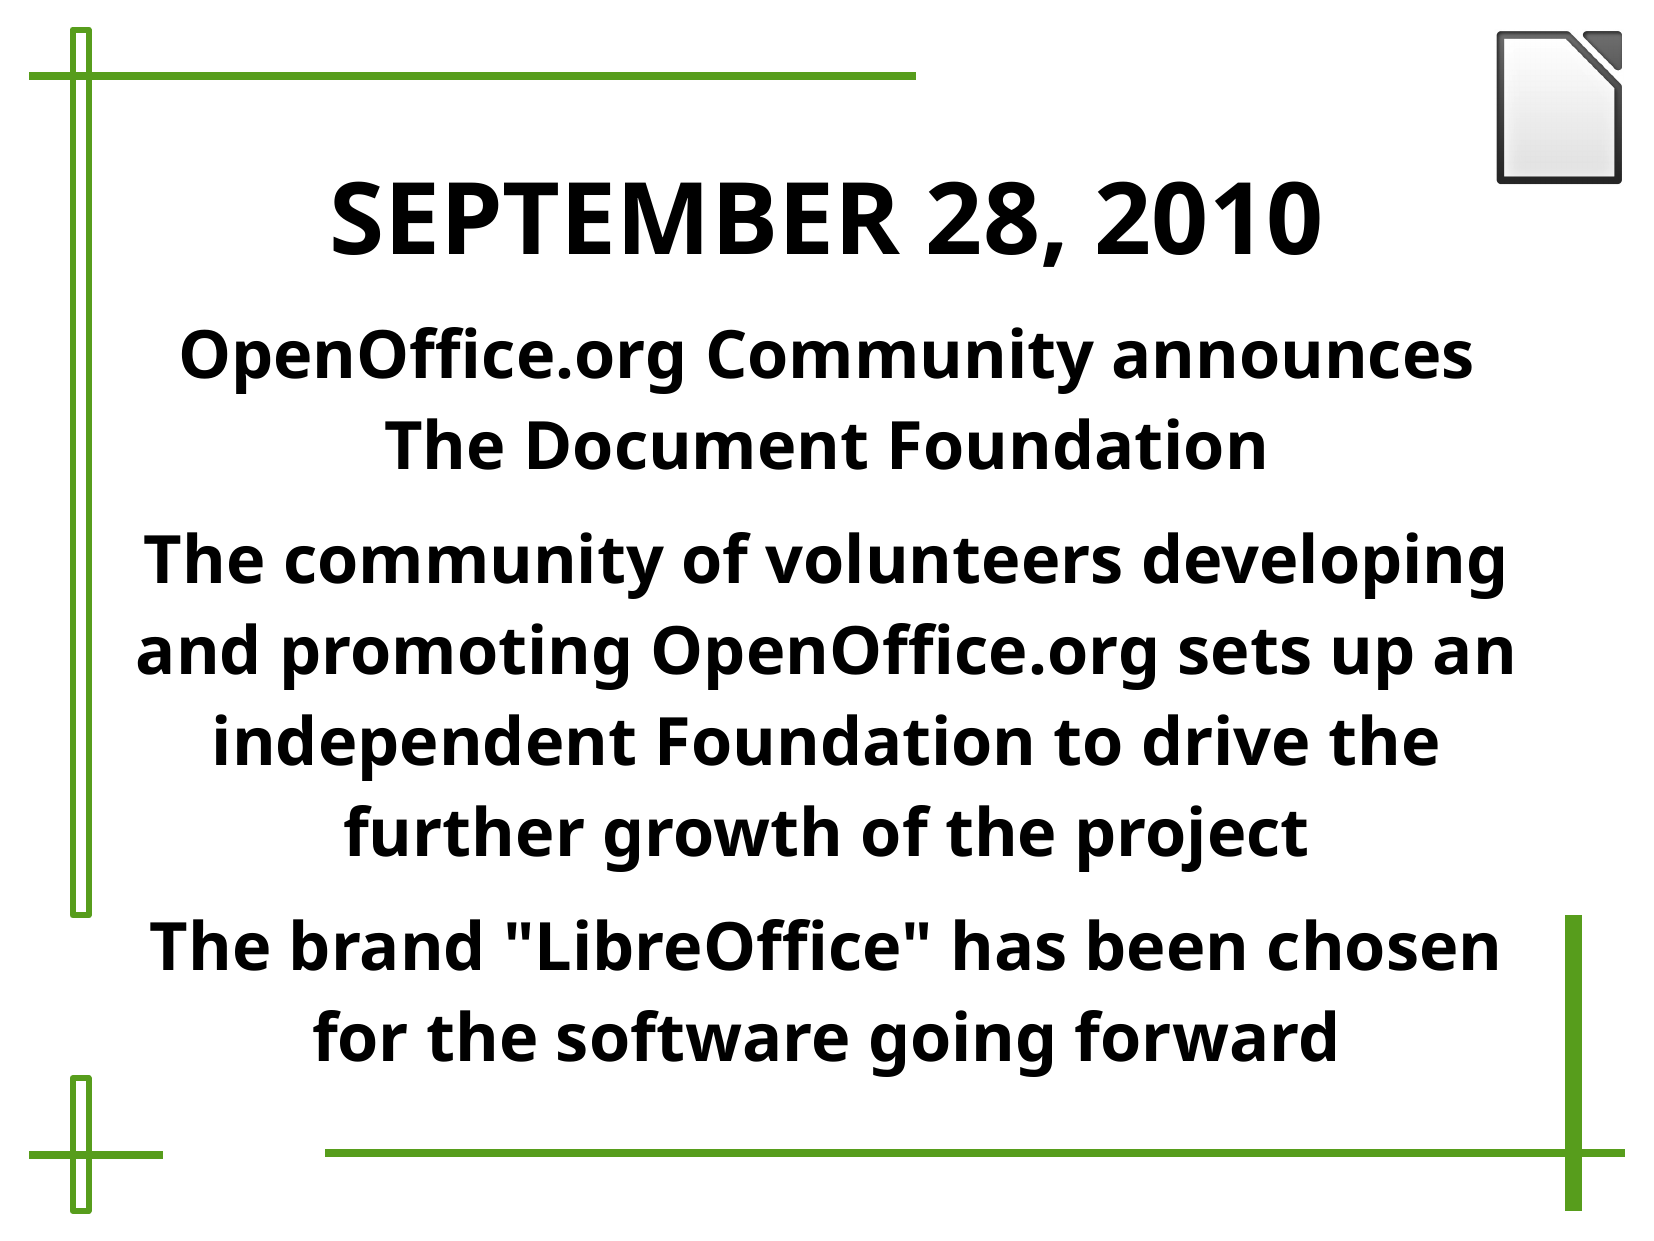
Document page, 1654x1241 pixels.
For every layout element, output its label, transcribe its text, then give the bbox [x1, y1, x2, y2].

subtitle SEPTEMBER 28, 2010 OpenOffice.org Community announces The Document Foundation The community of volunteers developing and promoting OpenOffice.org sets up an independent Foundation to drive the further growth of the project The brand "LibreOffice" has been chosen for the software going forward [118, 118, 1536, 1111]
picture [1494, 29, 1624, 186]
